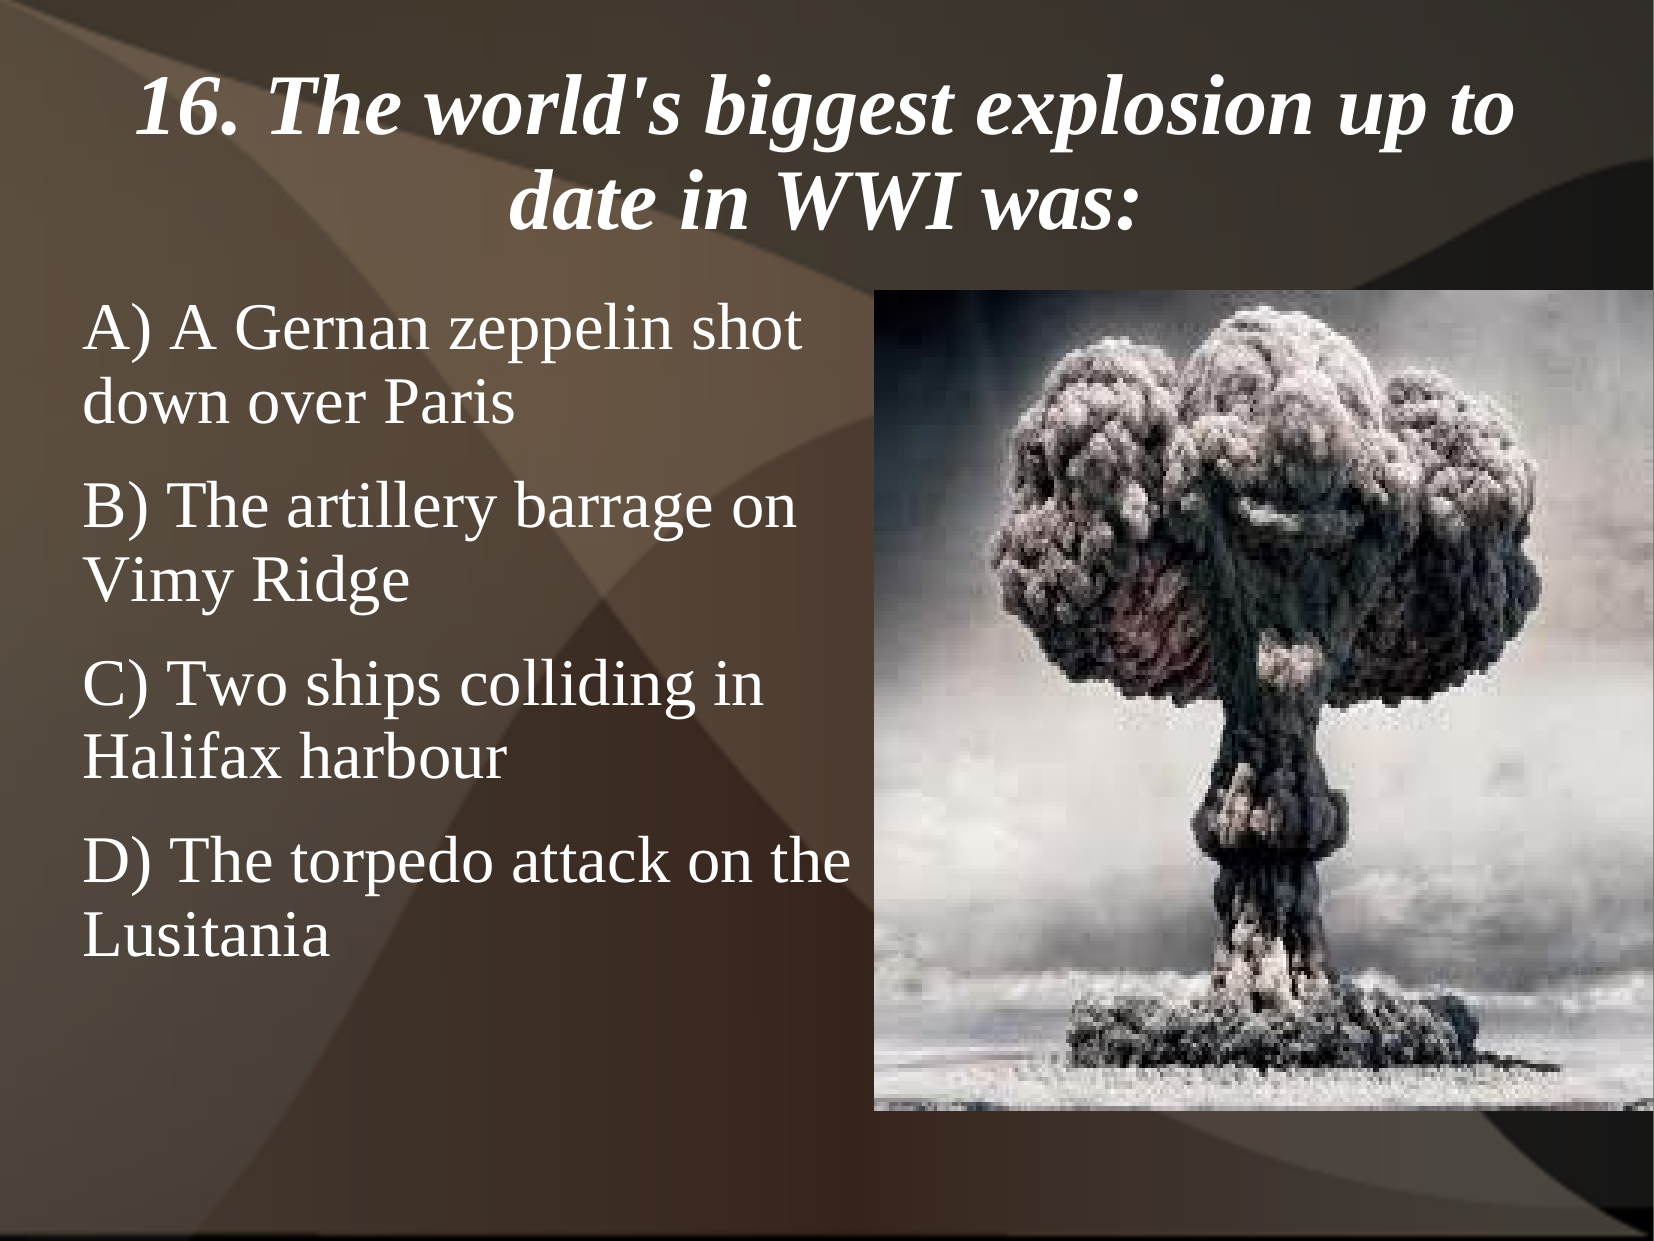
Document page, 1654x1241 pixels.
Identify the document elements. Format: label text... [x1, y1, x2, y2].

title 16. The world's biggest explosion up to date in WWI was: [82, 49, 1571, 257]
list A) A Gernan zeppelin shot down over Paris B) The artillery barrage on Vimy Ridge C) Two ships colliding in Halifax harbour D) The torpedo attack on the Lusitania [82, 290, 874, 1075]
picture [0, 0, 1654, 1241]
